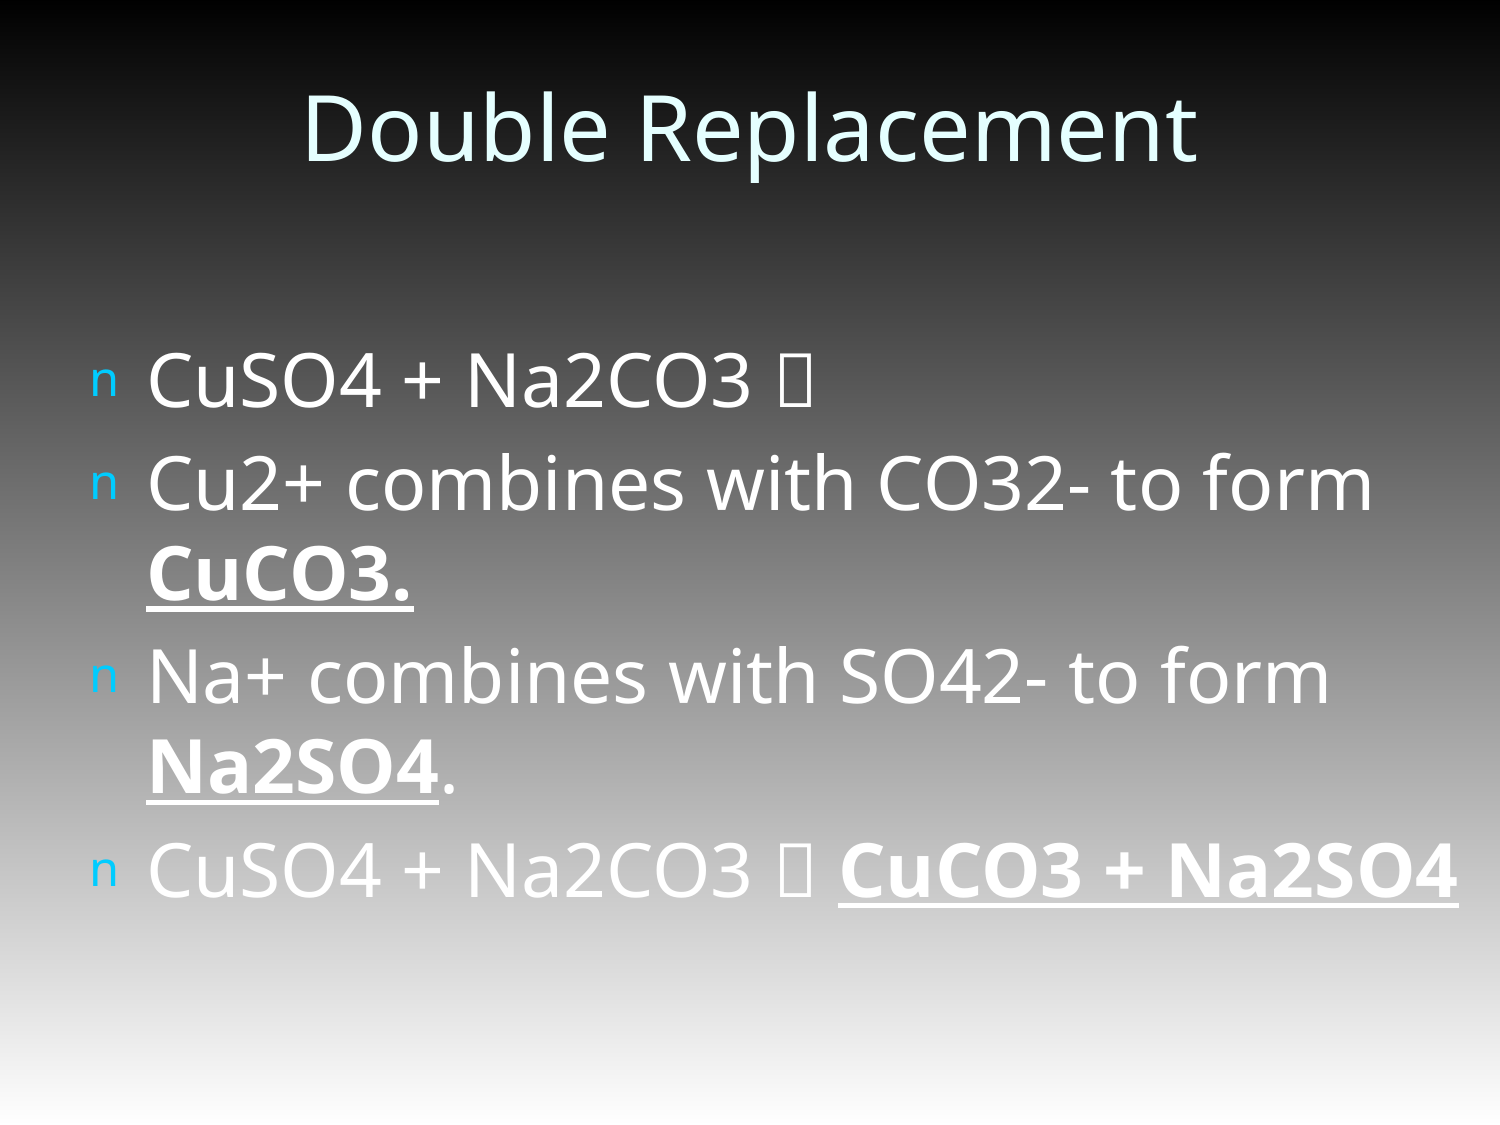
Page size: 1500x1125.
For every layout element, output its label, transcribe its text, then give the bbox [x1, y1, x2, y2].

title Double Replacement [75, 62, 1425, 288]
list CuSO4 + Na2CO3  Cu2+ combines with CO32- to form CuCO3. Na+ combines with SO42- to form Na2SO4. CuSO4 + Na2CO3  CuCO3 + Na2SO4 [75, 324, 1475, 1000]
